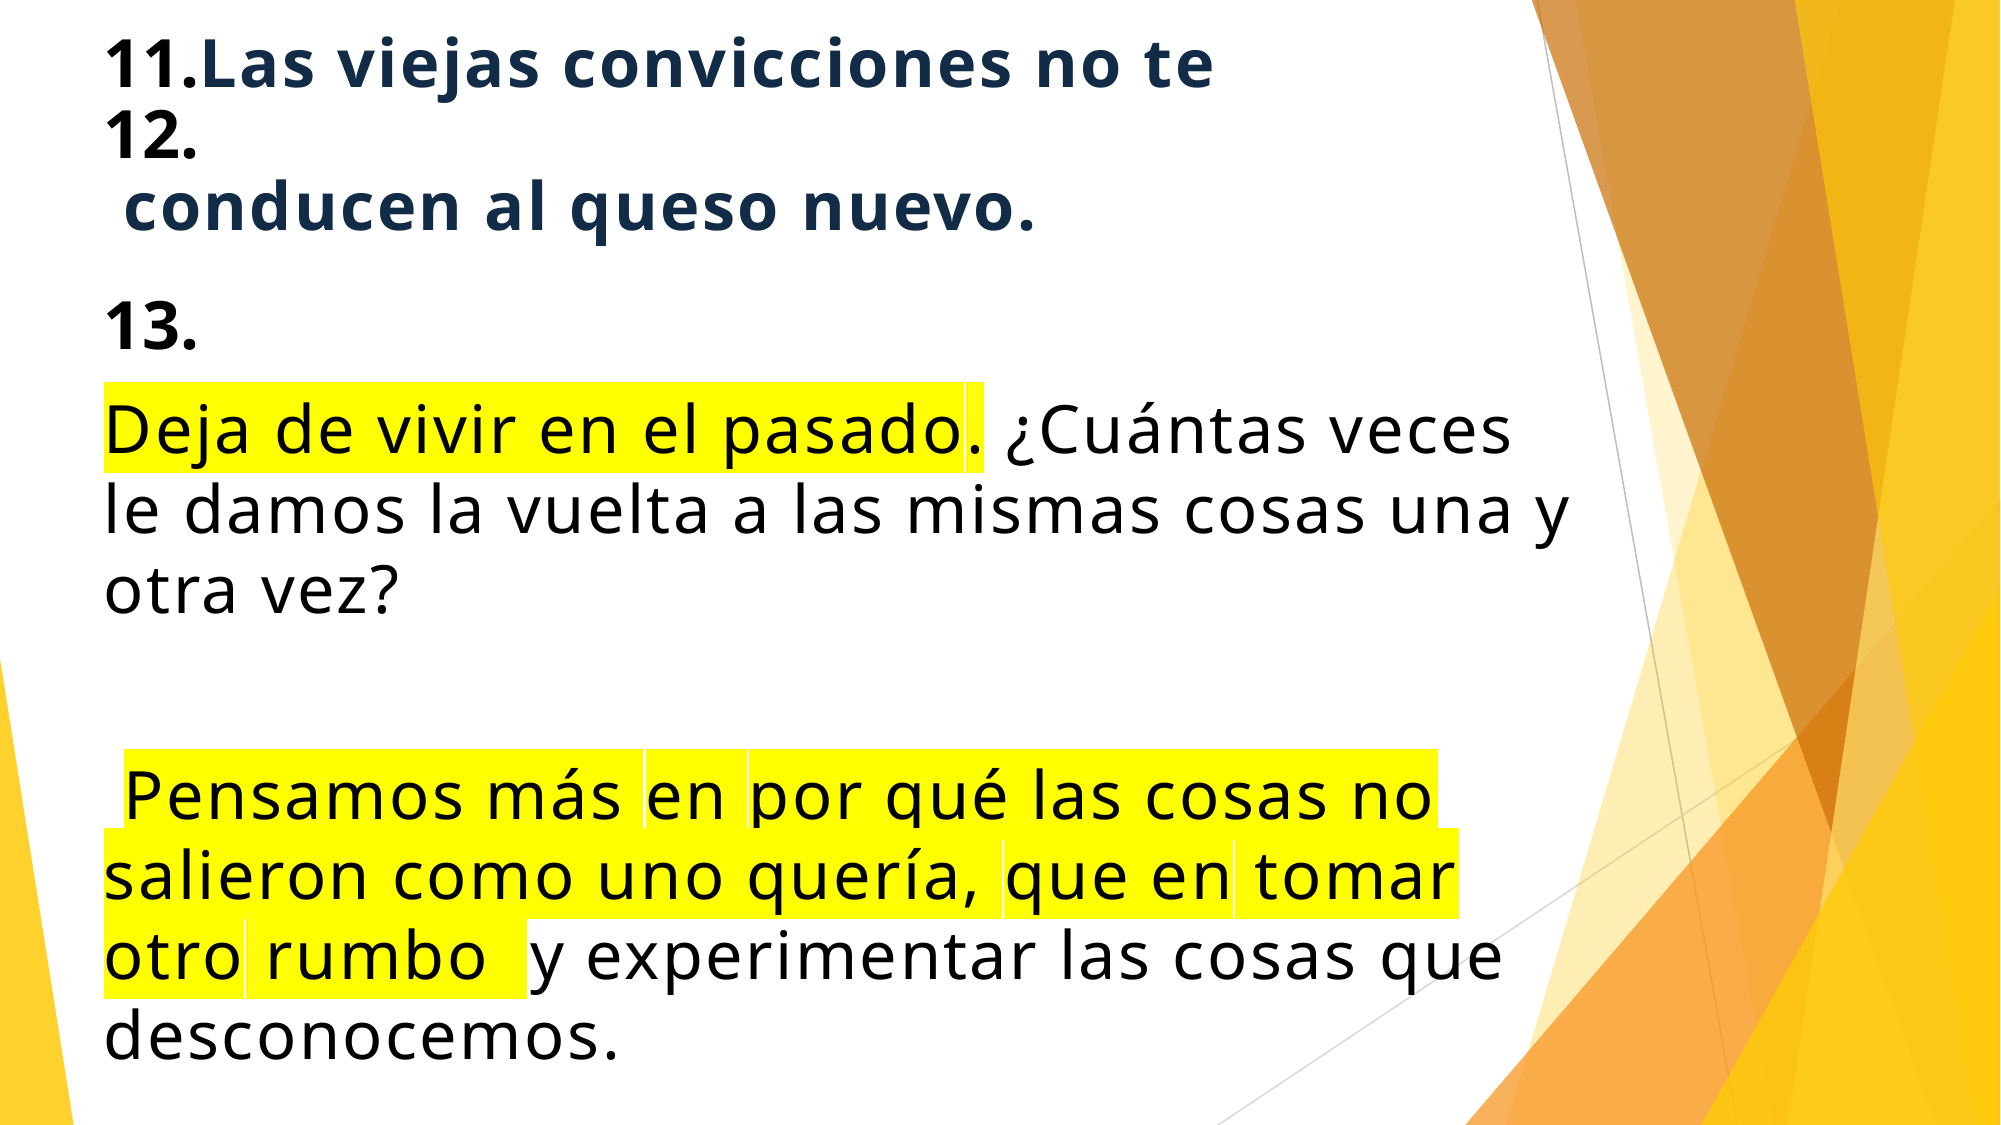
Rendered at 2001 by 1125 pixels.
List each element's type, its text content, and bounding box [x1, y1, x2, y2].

text_box Las viejas convicciones no te conducen al queso nuevo. Deja de vivir en el pasado. ¿Cuántas veces le damos la vuelta a las mismas cosas una y otra vez? Pensamos más en por qué las cosas no salieron como uno quería, que en tomar otro rumbo y experimentar las cosas que desconocemos. [88, 49, 1597, 995]
